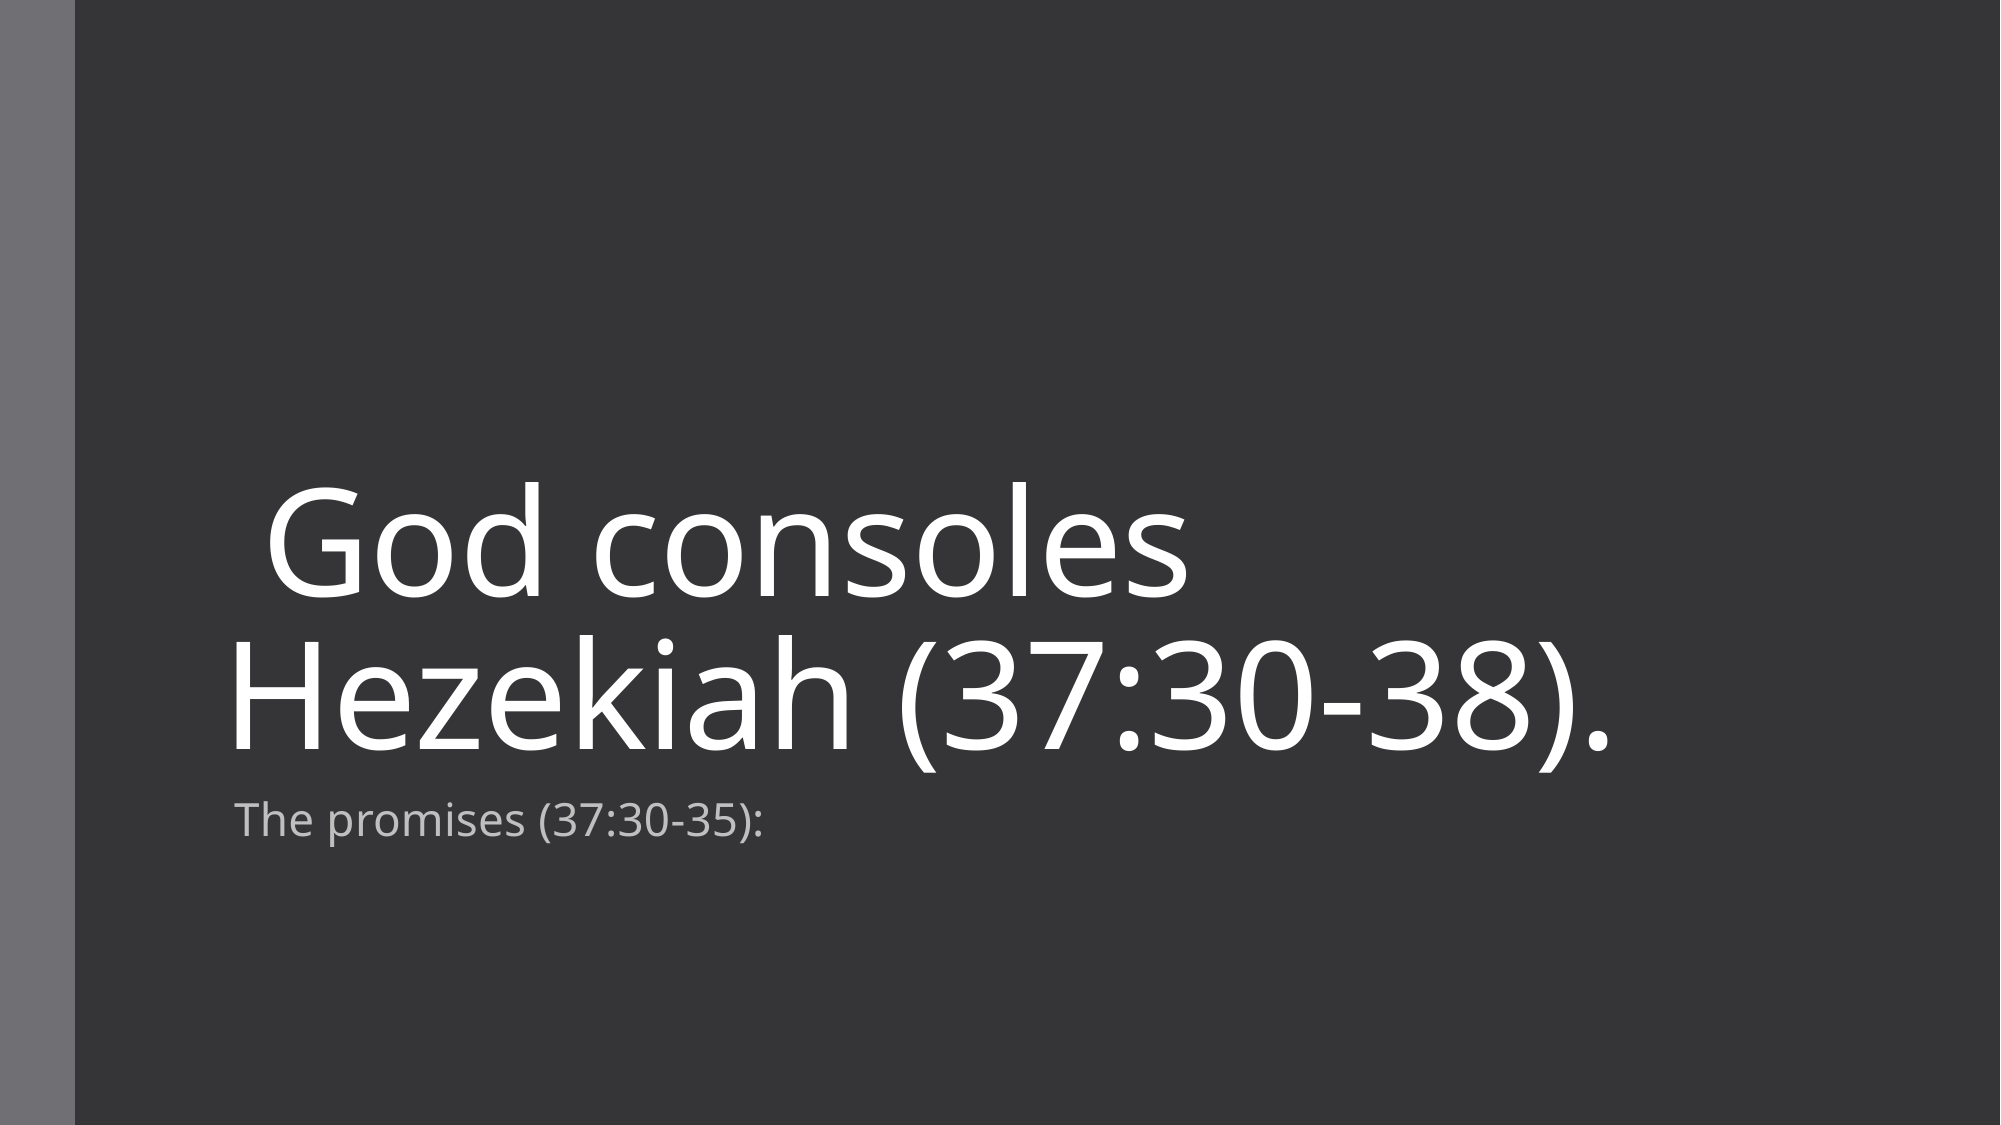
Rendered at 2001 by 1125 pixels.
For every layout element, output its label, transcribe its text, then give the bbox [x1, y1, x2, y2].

title God consoles Hezekiah (37:30-38). [206, 124, 1752, 787]
subtitle The promises (37:30-35): [206, 787, 1752, 1066]
